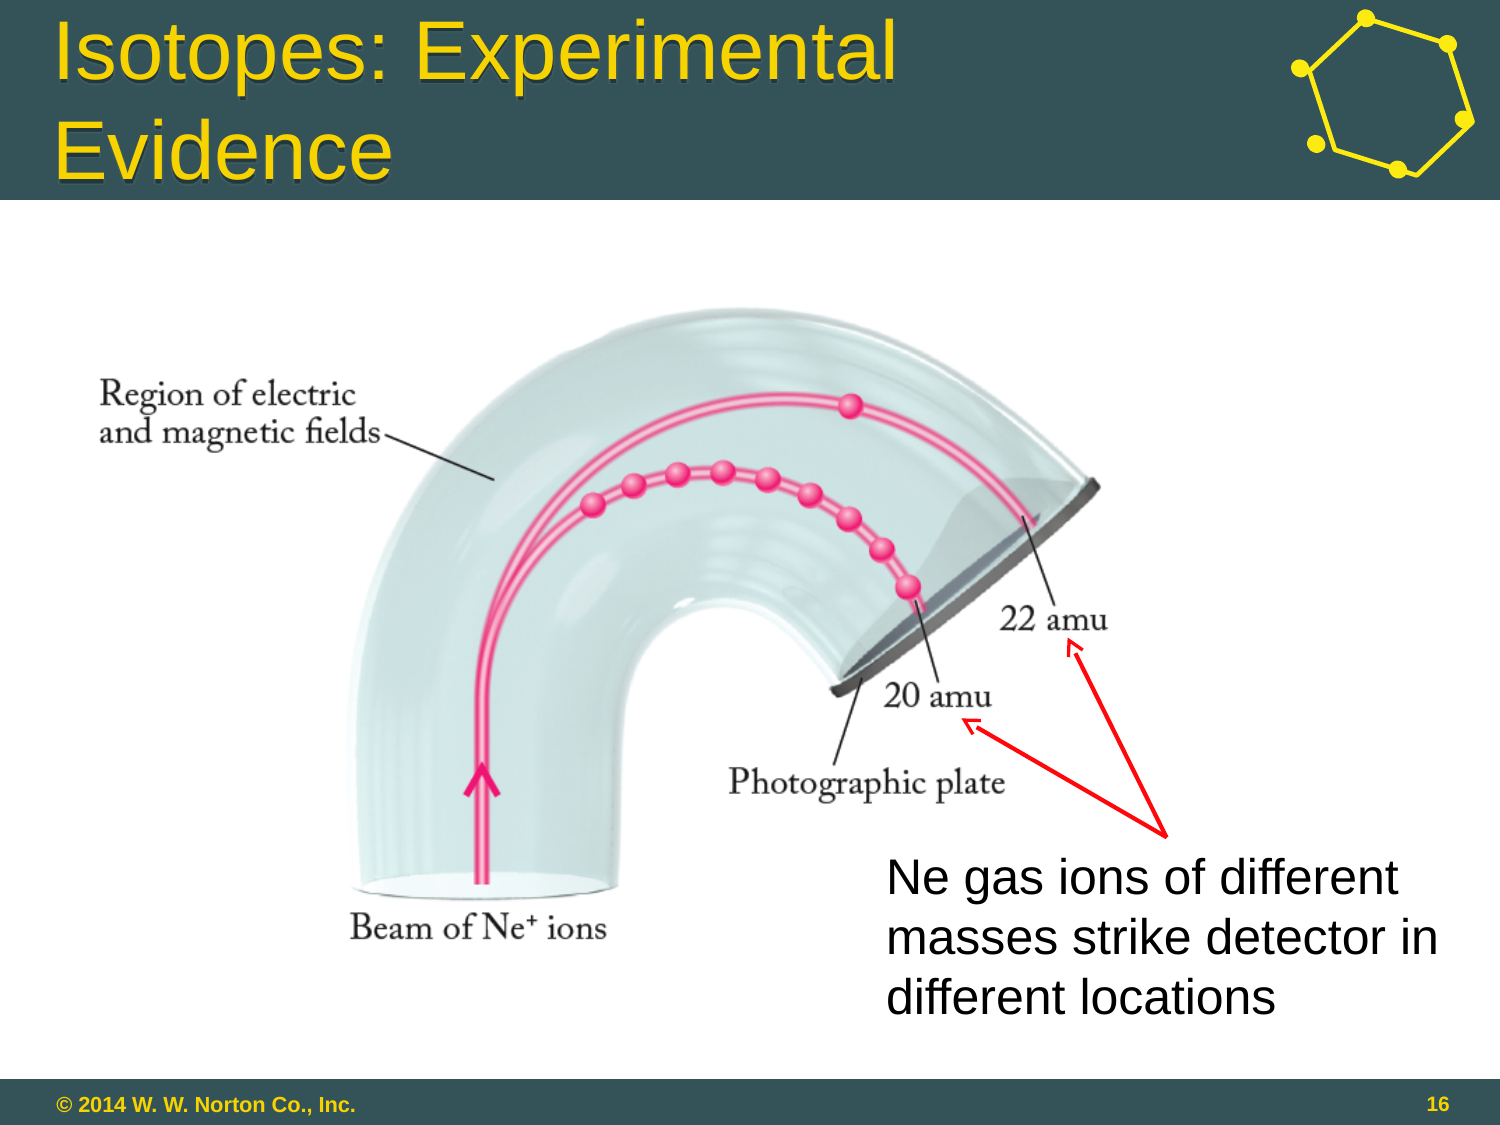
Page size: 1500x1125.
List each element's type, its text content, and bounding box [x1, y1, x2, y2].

picture [84, 298, 1113, 957]
slide_number <number> [1411, 1086, 1468, 1119]
title Isotopes: Experimental Evidence [37, 8, 1118, 184]
text_box Ne gas ions of different masses strike detector in different locations [871, 837, 1463, 1033]
